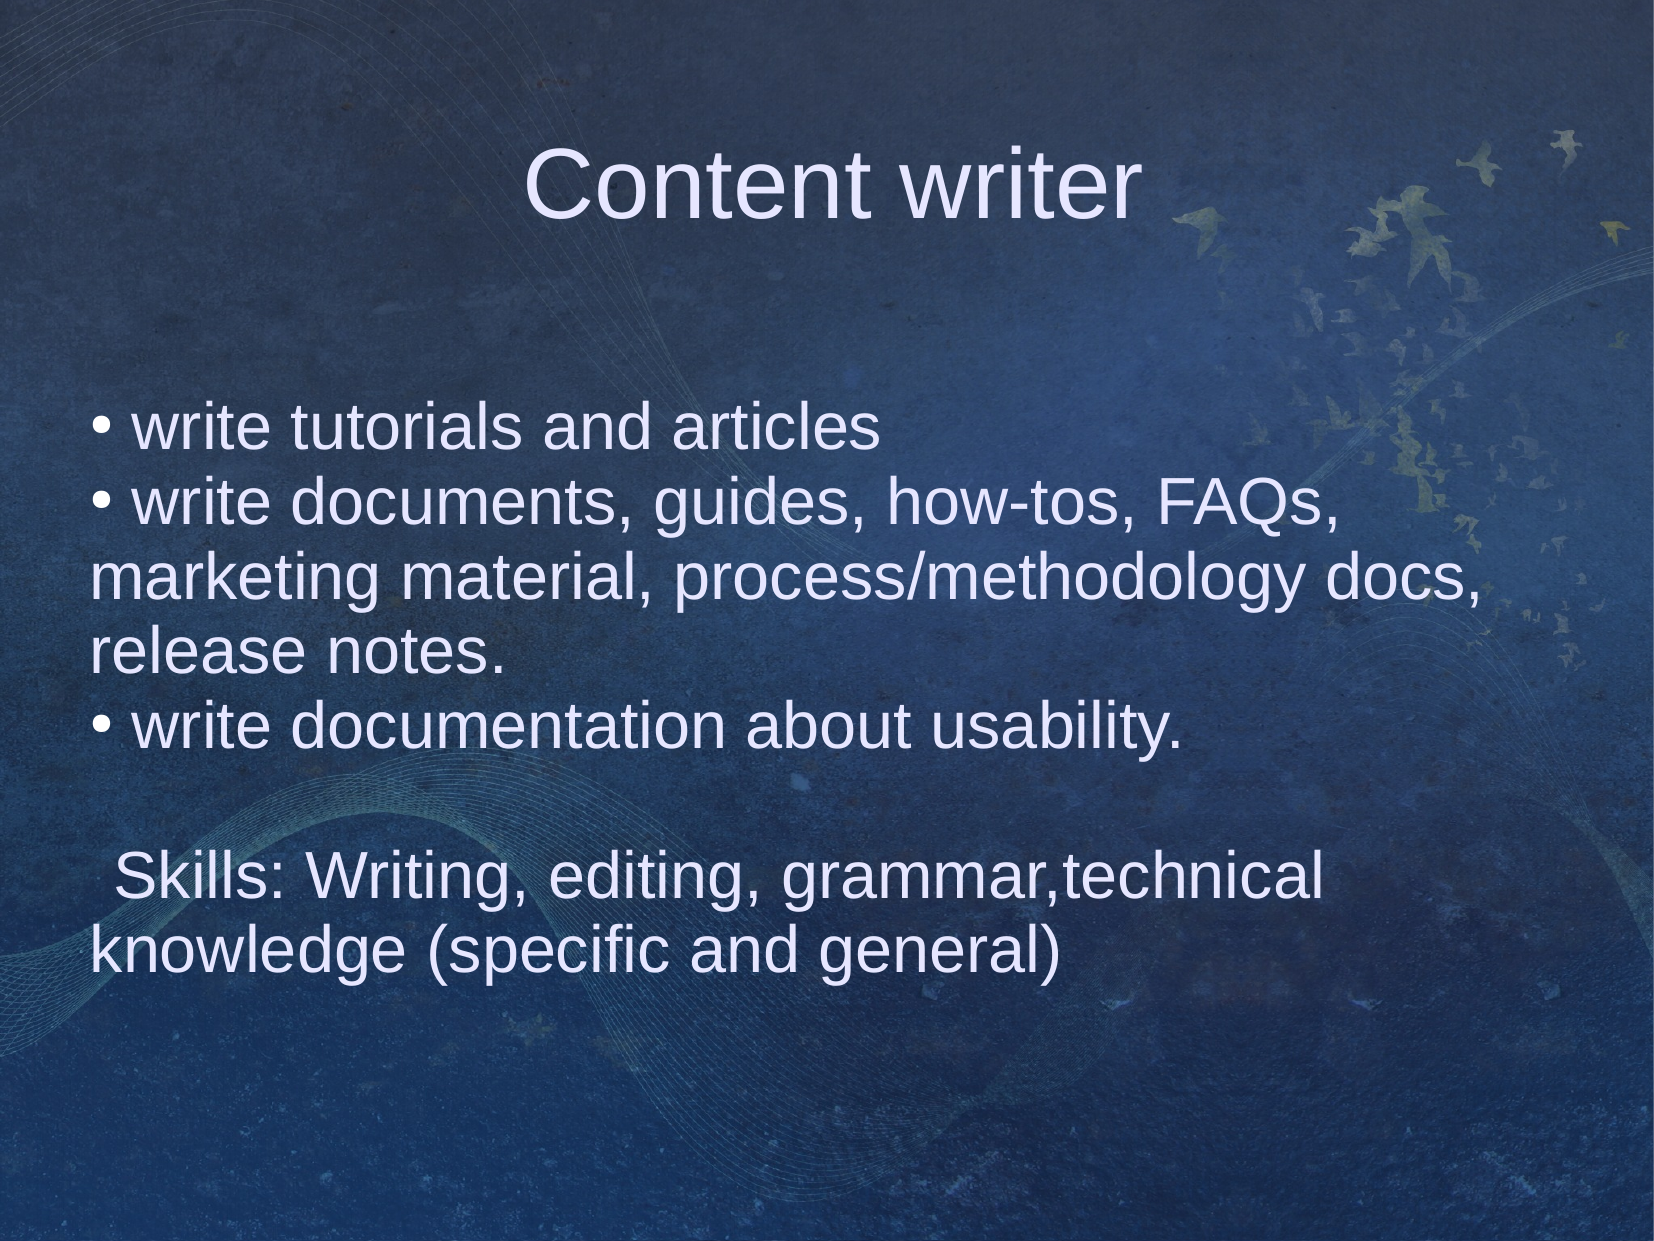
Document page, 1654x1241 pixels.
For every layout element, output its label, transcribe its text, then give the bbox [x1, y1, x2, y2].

subtitle Content writer write tutorials and articles write documents, guides, how-tos, FAQs, marketing material, process/methodology docs, release notes. write documentation about usability. Skills: Writing, editing, grammar,technical knowledge (specific and general) [89, 100, 1578, 1015]
picture [0, 0, 1654, 1241]
